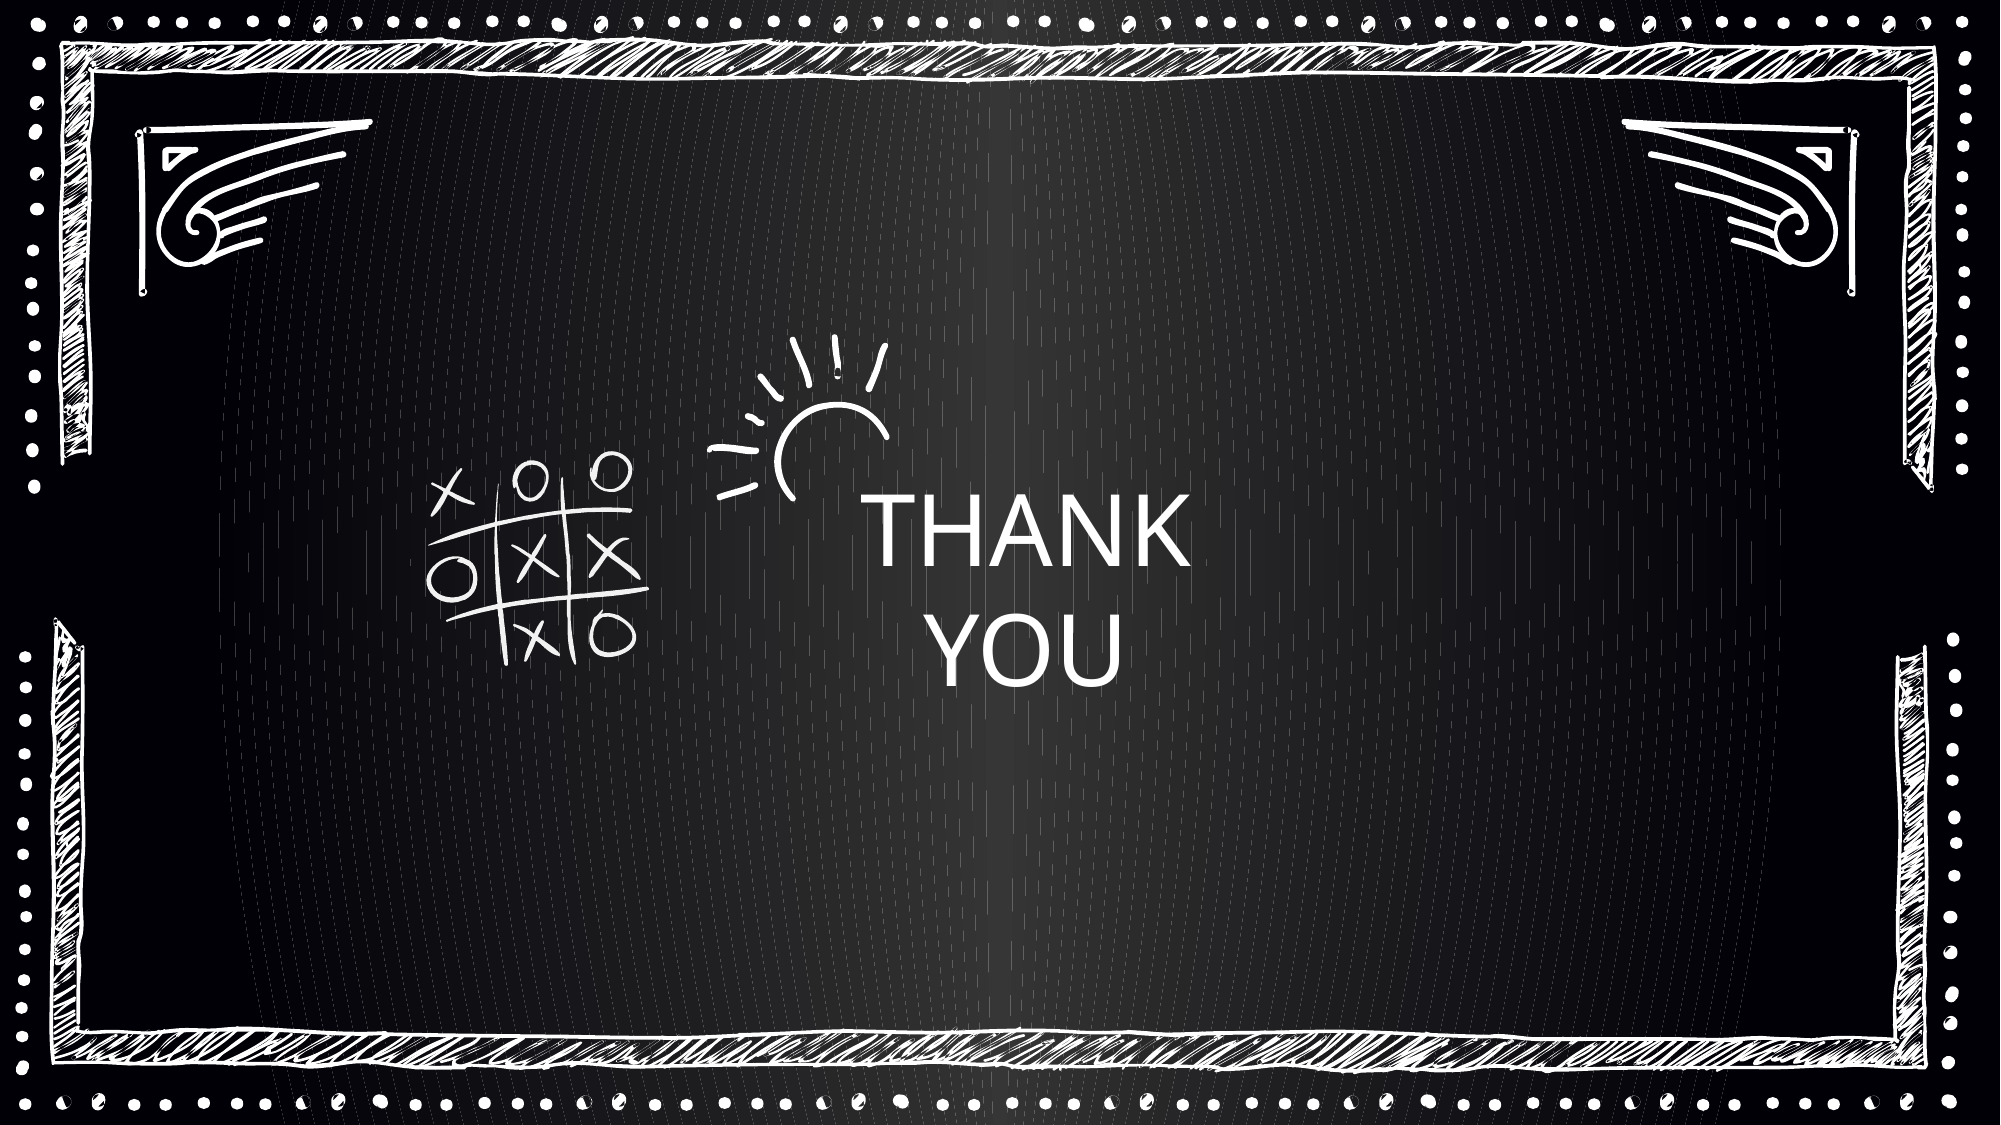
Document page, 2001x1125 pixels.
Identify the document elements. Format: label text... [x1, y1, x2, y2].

picture [15, 15, 1972, 1111]
text_box THANK YOU [490, 459, 1562, 714]
